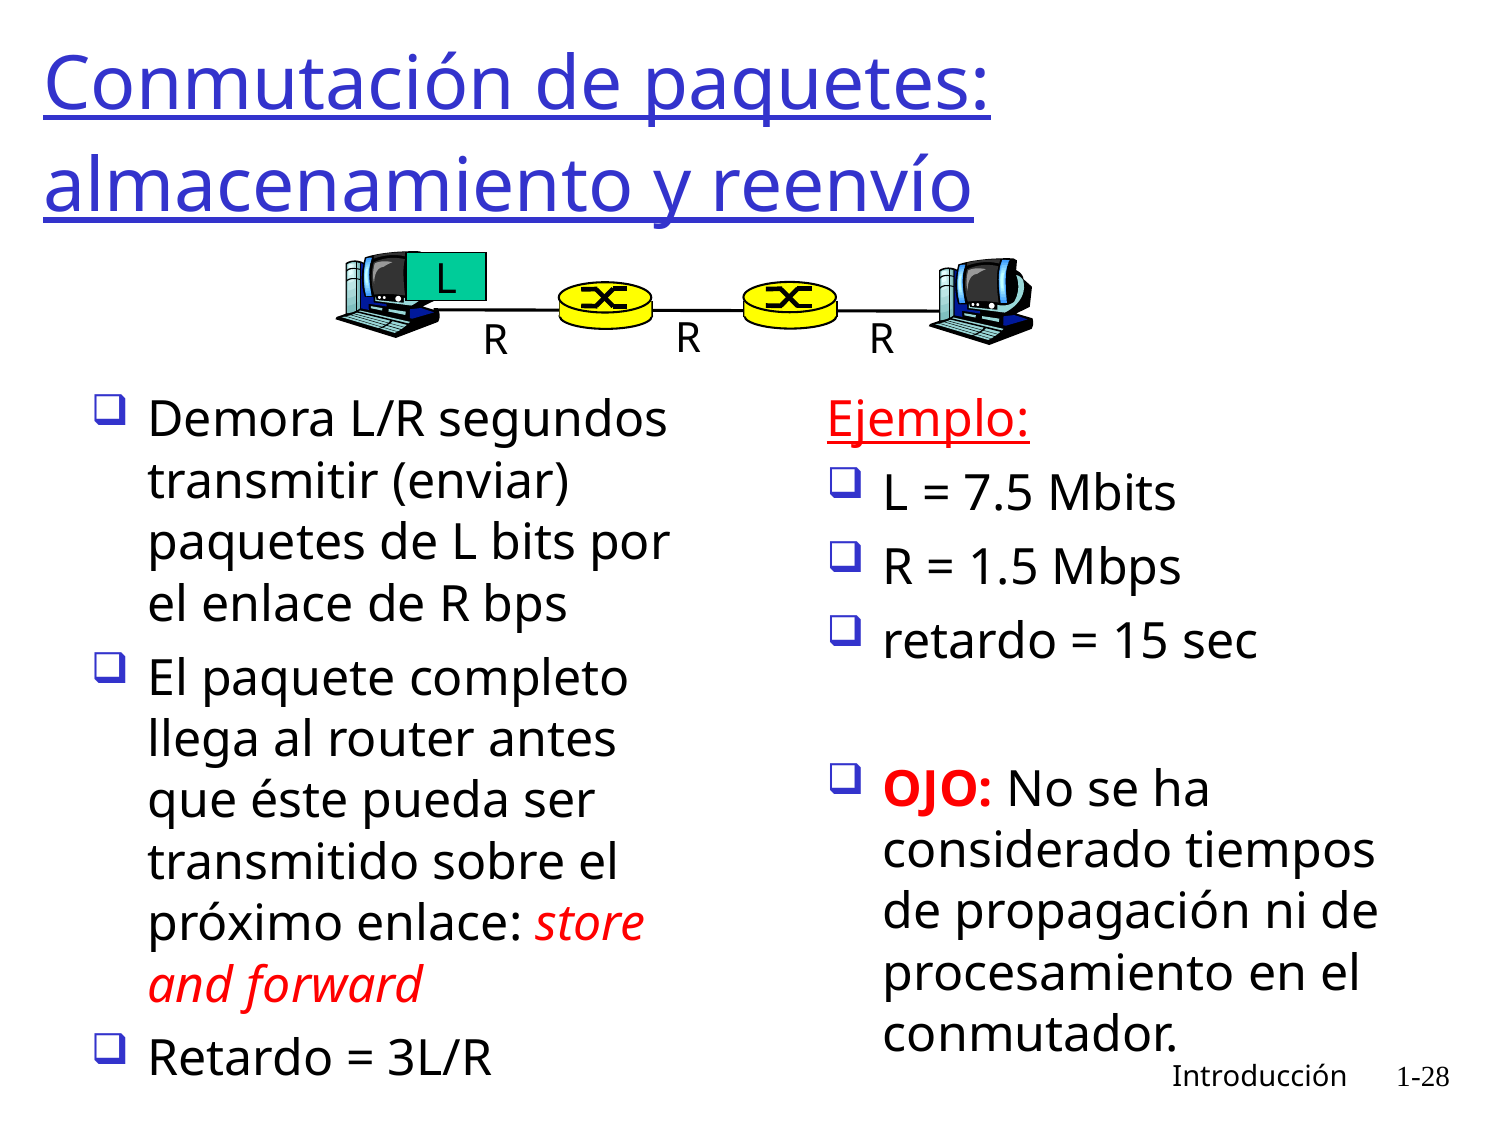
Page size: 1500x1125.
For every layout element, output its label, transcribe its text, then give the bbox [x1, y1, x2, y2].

title Conmutación de paquetes: almacenamiento y reenvío [28, 36, 1432, 227]
text_box [558, 282, 652, 329]
text_box R [853, 304, 910, 370]
text_box 1-<number> [1362, 1050, 1466, 1125]
text_box R [467, 305, 524, 372]
picture [928, 257, 1035, 346]
list Demora L/R segundos transmitir (enviar) paquetes de L bits por el enlace de R bps El paquete completo llega al router antes que éste pueda ser transmitido sobre el próximo enlace: store and forward Retardo = 3L/R [76, 380, 717, 1058]
list Ejemplo: L = 7.5 Mbits R = 1.5 Mbps retardo = 15 sec OJO: No se ha considerado tiempos de propagación ni de procesamiento en el conmutador. [811, 380, 1463, 1026]
text_box [743, 281, 837, 329]
picture [335, 250, 442, 338]
text_box R [660, 303, 716, 369]
text_box L [406, 252, 486, 301]
text_box Introducción [887, 1050, 1362, 1125]
